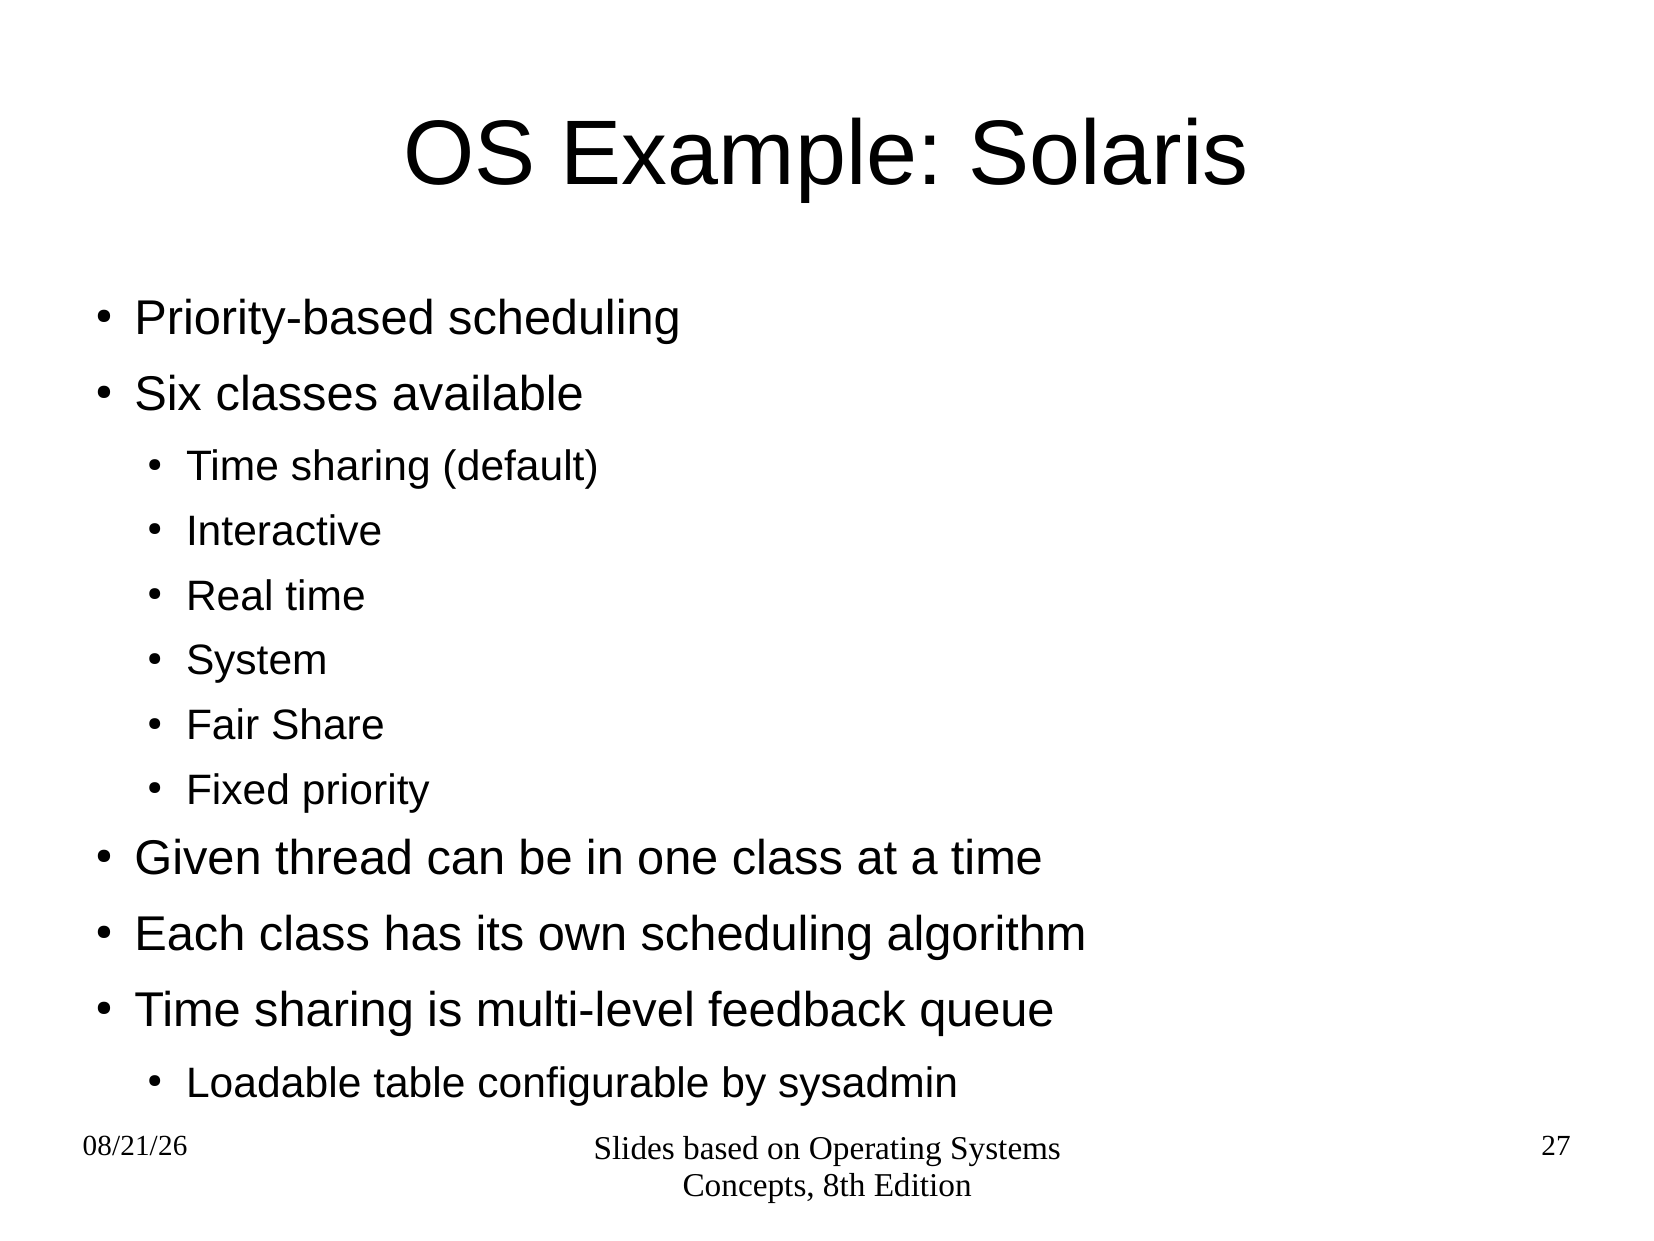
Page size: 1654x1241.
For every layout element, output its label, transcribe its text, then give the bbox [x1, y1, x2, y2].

list Priority-based scheduling Six classes available Time sharing (default) Interactive Real time System Fair Share Fixed priority Given thread can be in one class at a time Each class has its own scheduling algorithm Time sharing is multi-level feedback queue Loadable table configurable by sysadmin [82, 290, 1571, 1109]
title OS Example: Solaris [82, 49, 1571, 257]
